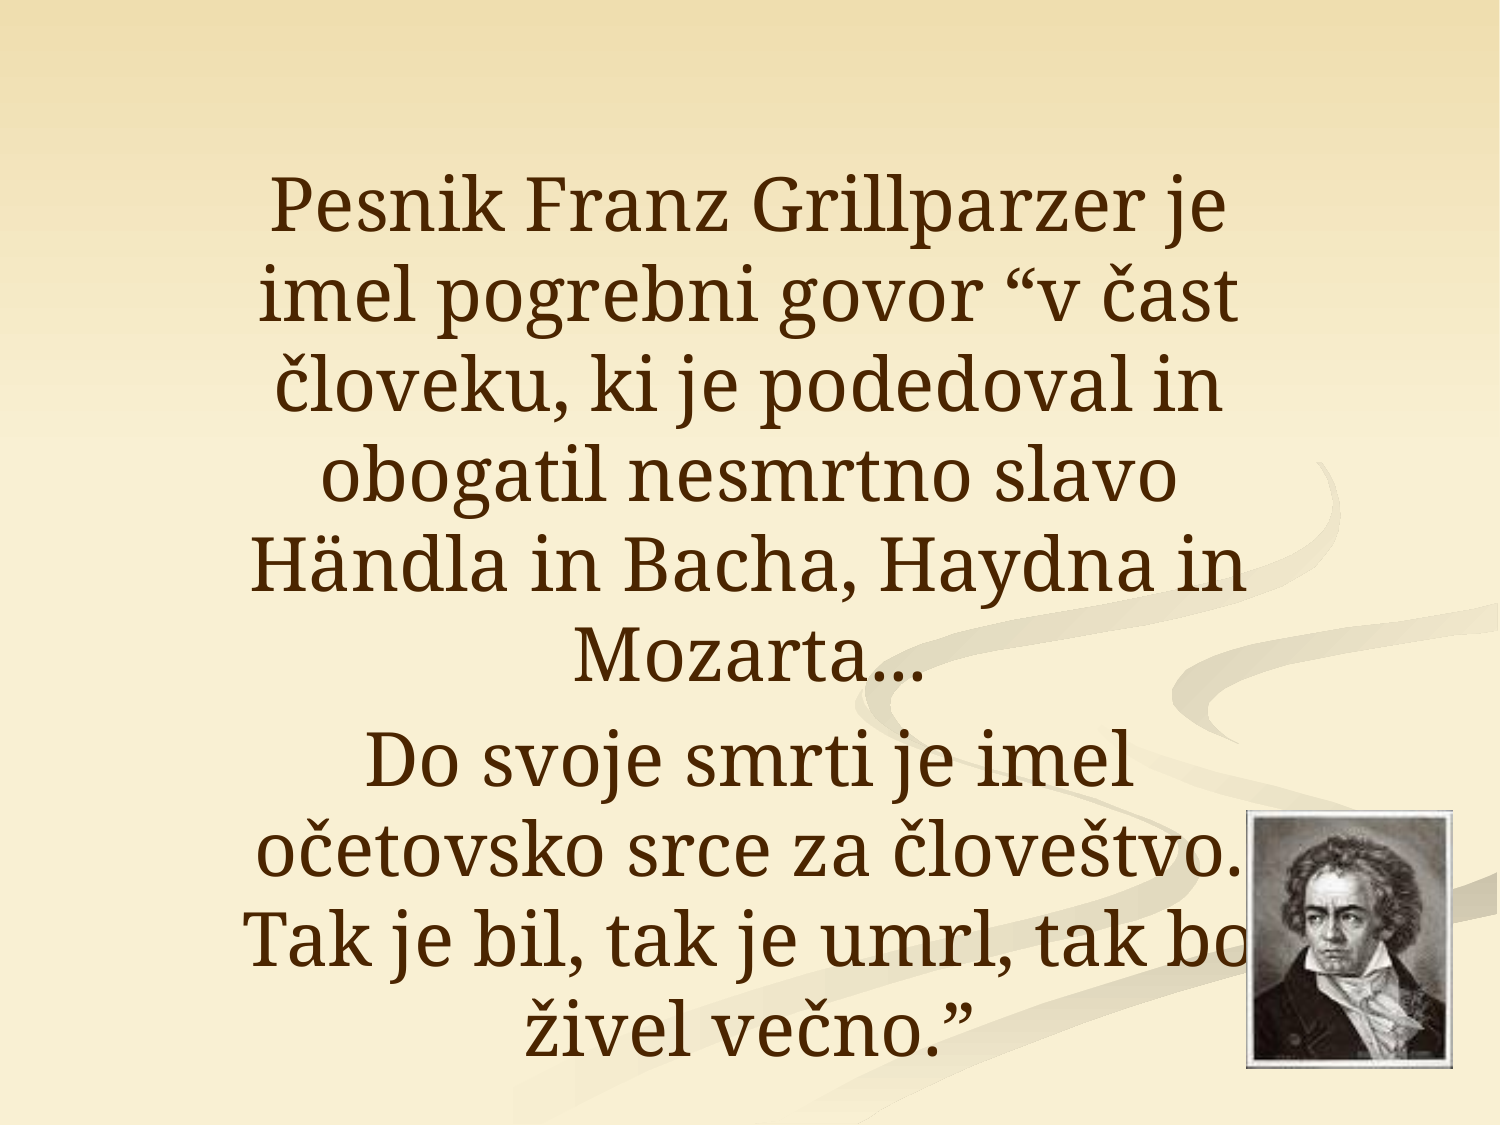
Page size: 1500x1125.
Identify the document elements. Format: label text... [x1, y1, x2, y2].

subtitle Pesnik Franz Grillparzer je imel pogrebni govor “v čast človeku, ki je podedoval in obogatil nesmrtno slavo Händla in Bacha, Haydna in Mozarta... Do svoje smrti je imel očetovsko srce za človeštvo. Tak je bil, tak je umrl, tak bo živel večno.” [225, 148, 1275, 953]
picture [1246, 810, 1453, 1069]
